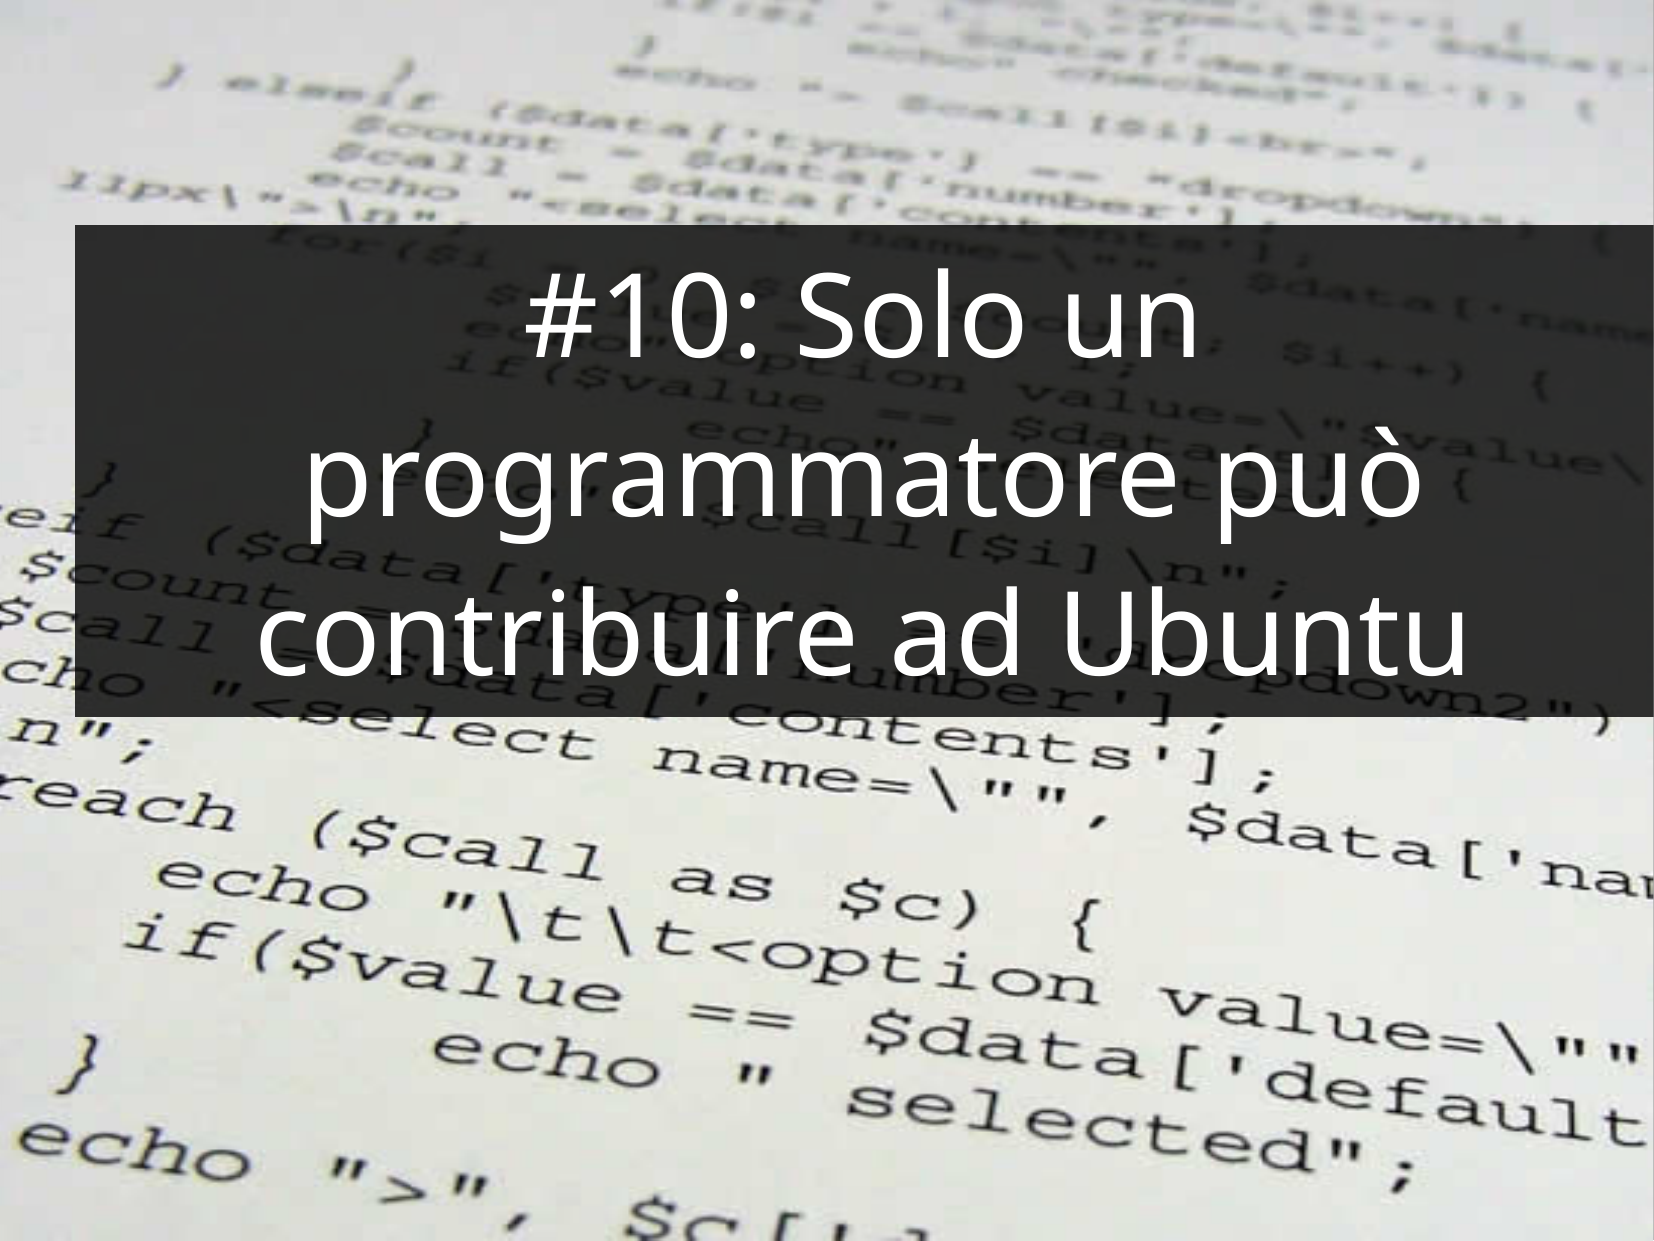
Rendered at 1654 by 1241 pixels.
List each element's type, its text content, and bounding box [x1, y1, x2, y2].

picture [0, 0, 1654, 1241]
picture [508, 497, 540, 509]
picture [1233, 497, 1264, 509]
picture [1374, 497, 1407, 509]
picture [907, 497, 936, 509]
text_box #10: Solo un programmatore può contribuire ad Ubuntu [75, 224, 1654, 232]
picture [438, 497, 471, 509]
picture [323, 497, 354, 509]
picture [623, 497, 652, 509]
picture [1303, 497, 1333, 509]
picture [1018, 497, 1051, 509]
